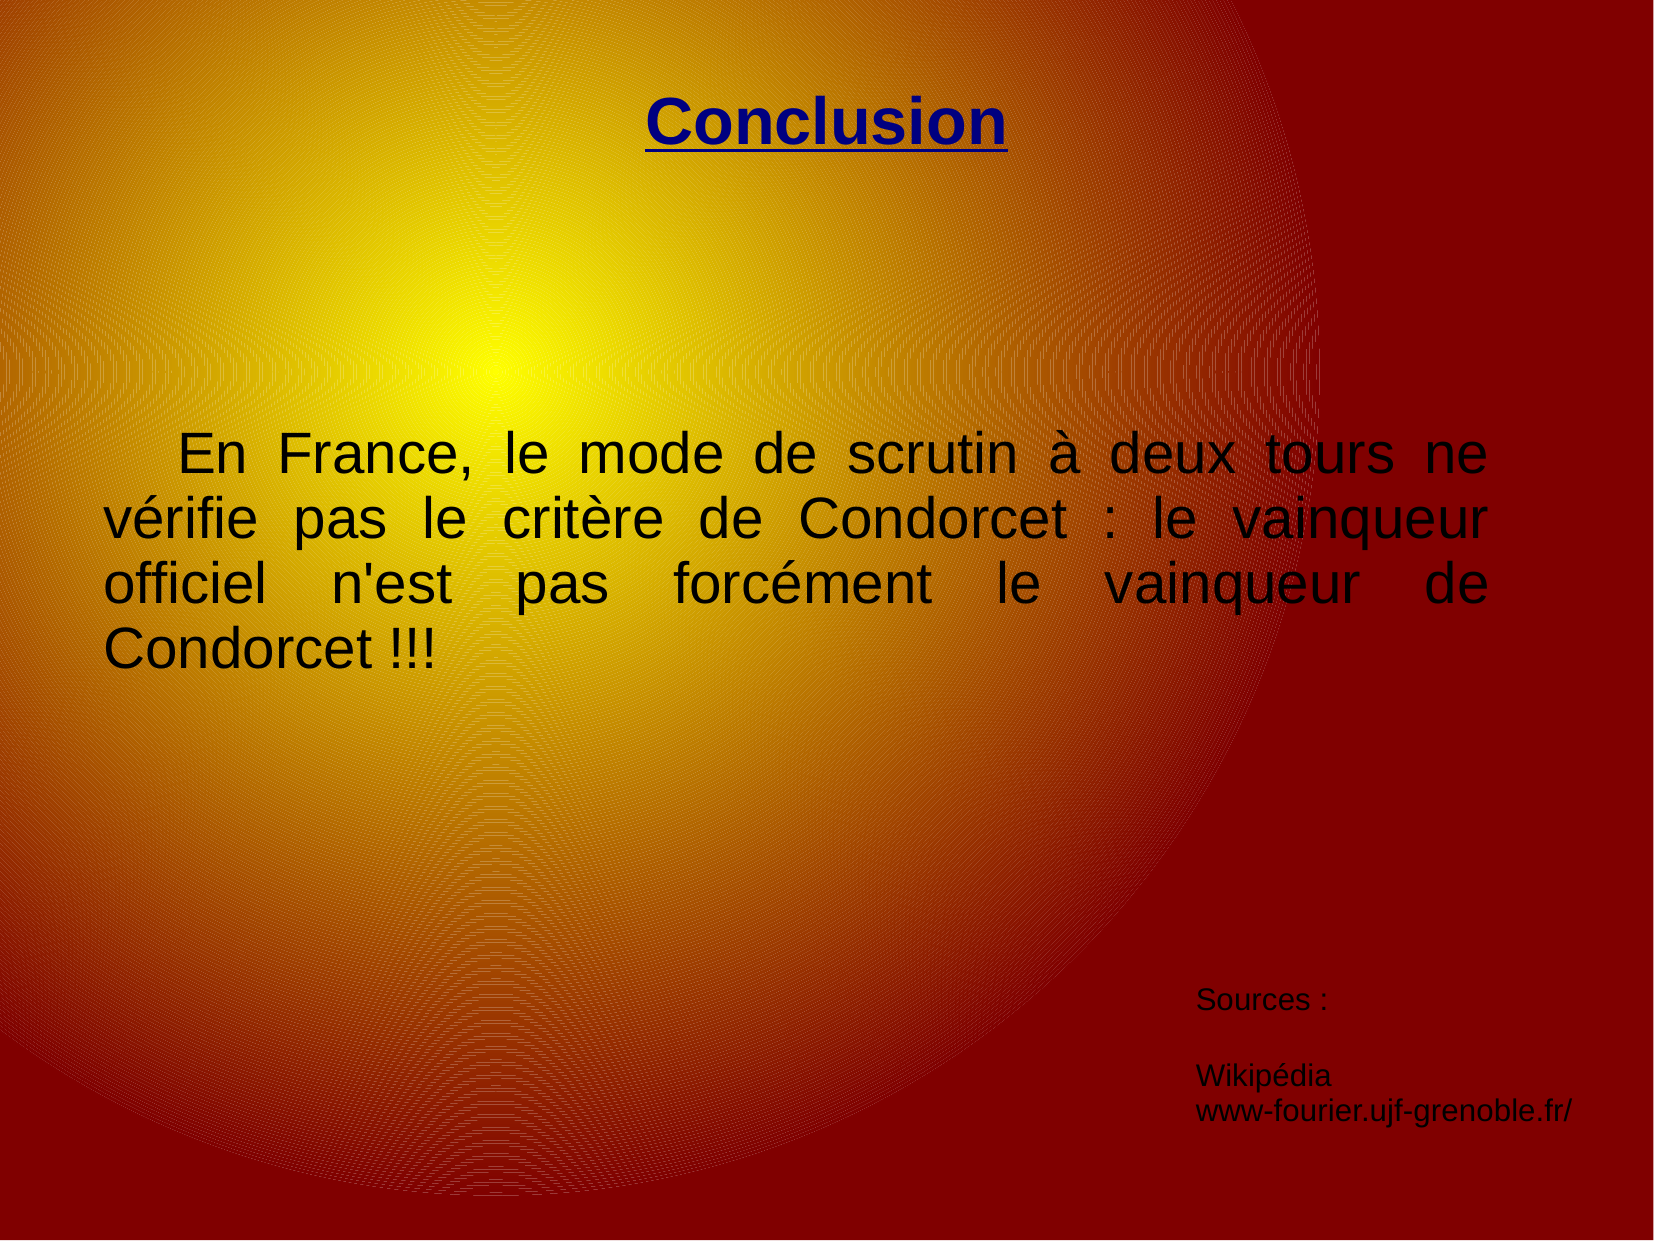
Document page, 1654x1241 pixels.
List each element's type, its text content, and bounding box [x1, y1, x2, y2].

text_box Sources : Wikipédia www-fourier.ujf-grenoble.fr/ [1181, 974, 1625, 1178]
text_box Conclusion [0, 77, 1654, 167]
text_box En France, le mode de scrutin à deux tours ne vérifie pas le critère de Condorcet : le vainqueur officiel n'est pas forcément le vainqueur de Condorcet !!! [88, 413, 1506, 688]
